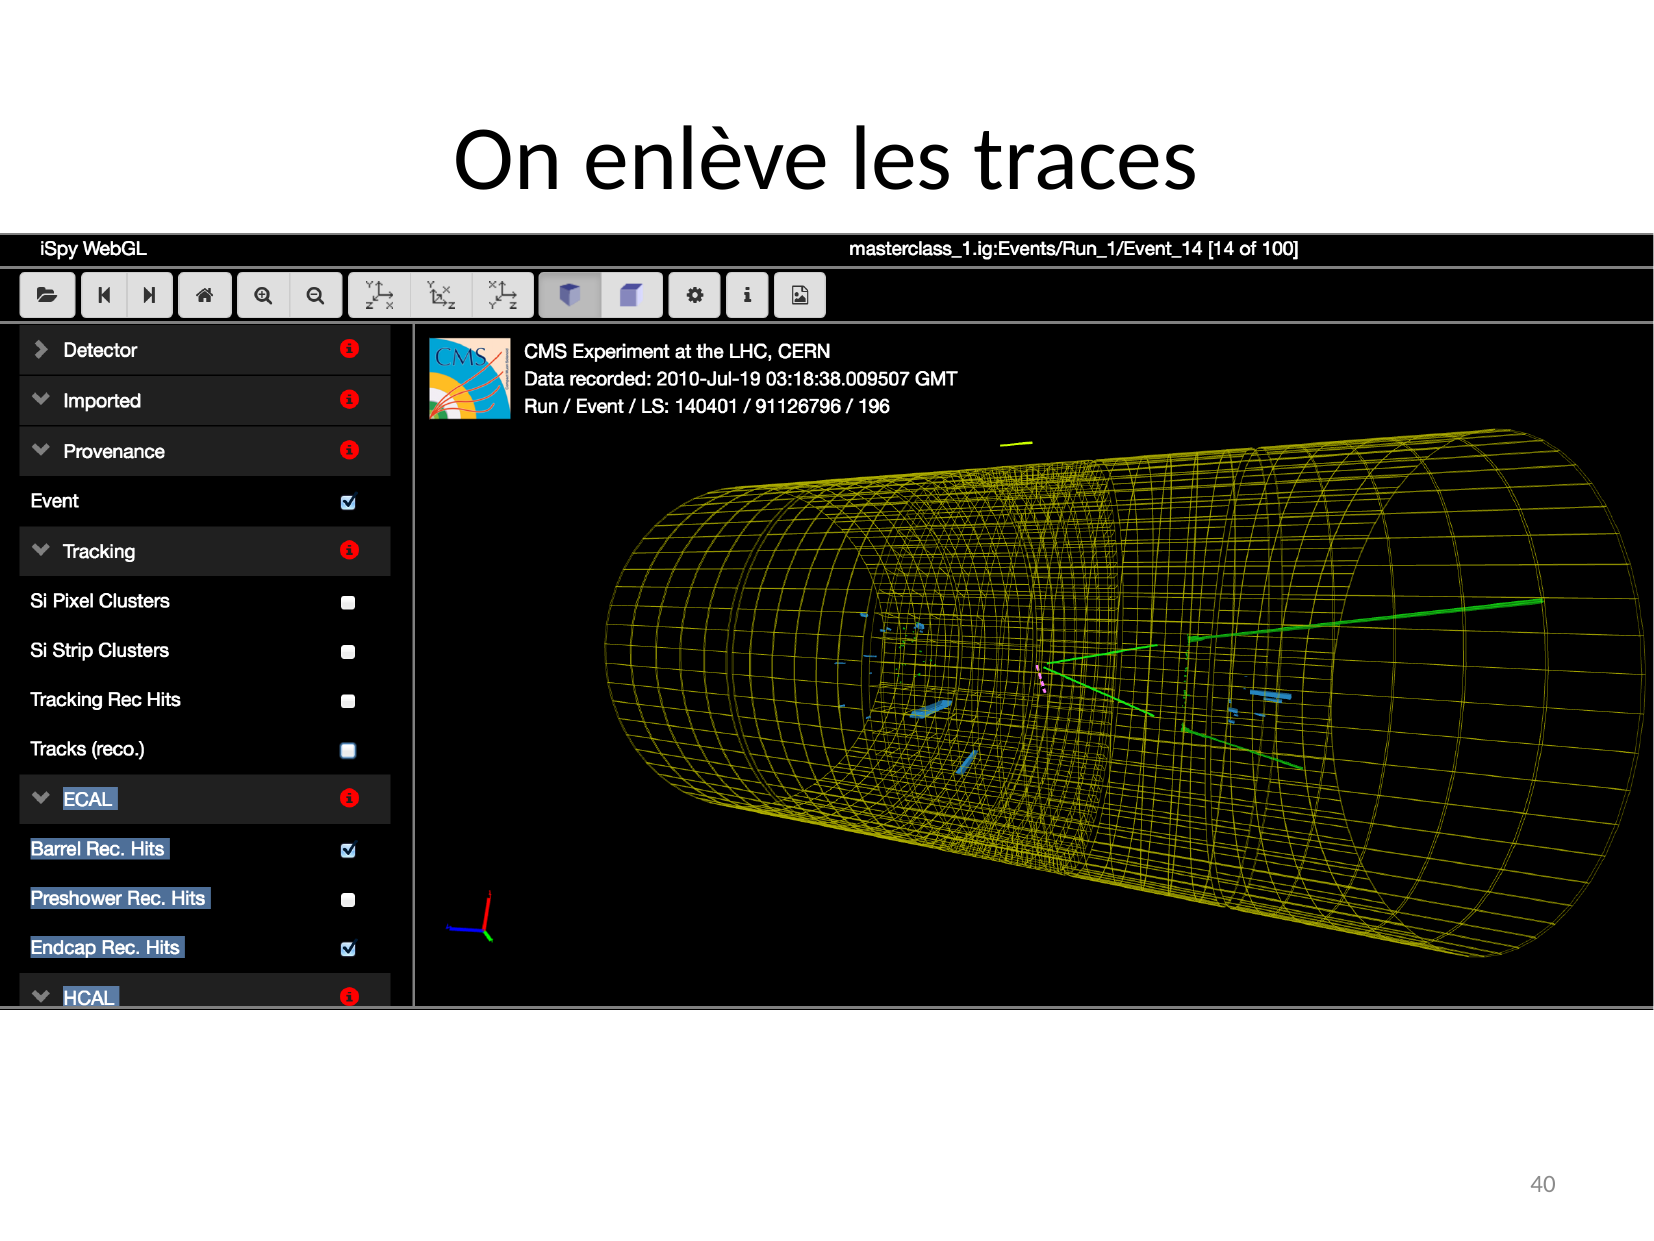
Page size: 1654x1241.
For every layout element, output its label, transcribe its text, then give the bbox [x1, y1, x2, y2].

title On enlève les traces [82, 49, 1571, 233]
picture [0, 233, 1654, 1011]
slide_number <numéro> [1185, 1149, 1571, 1216]
